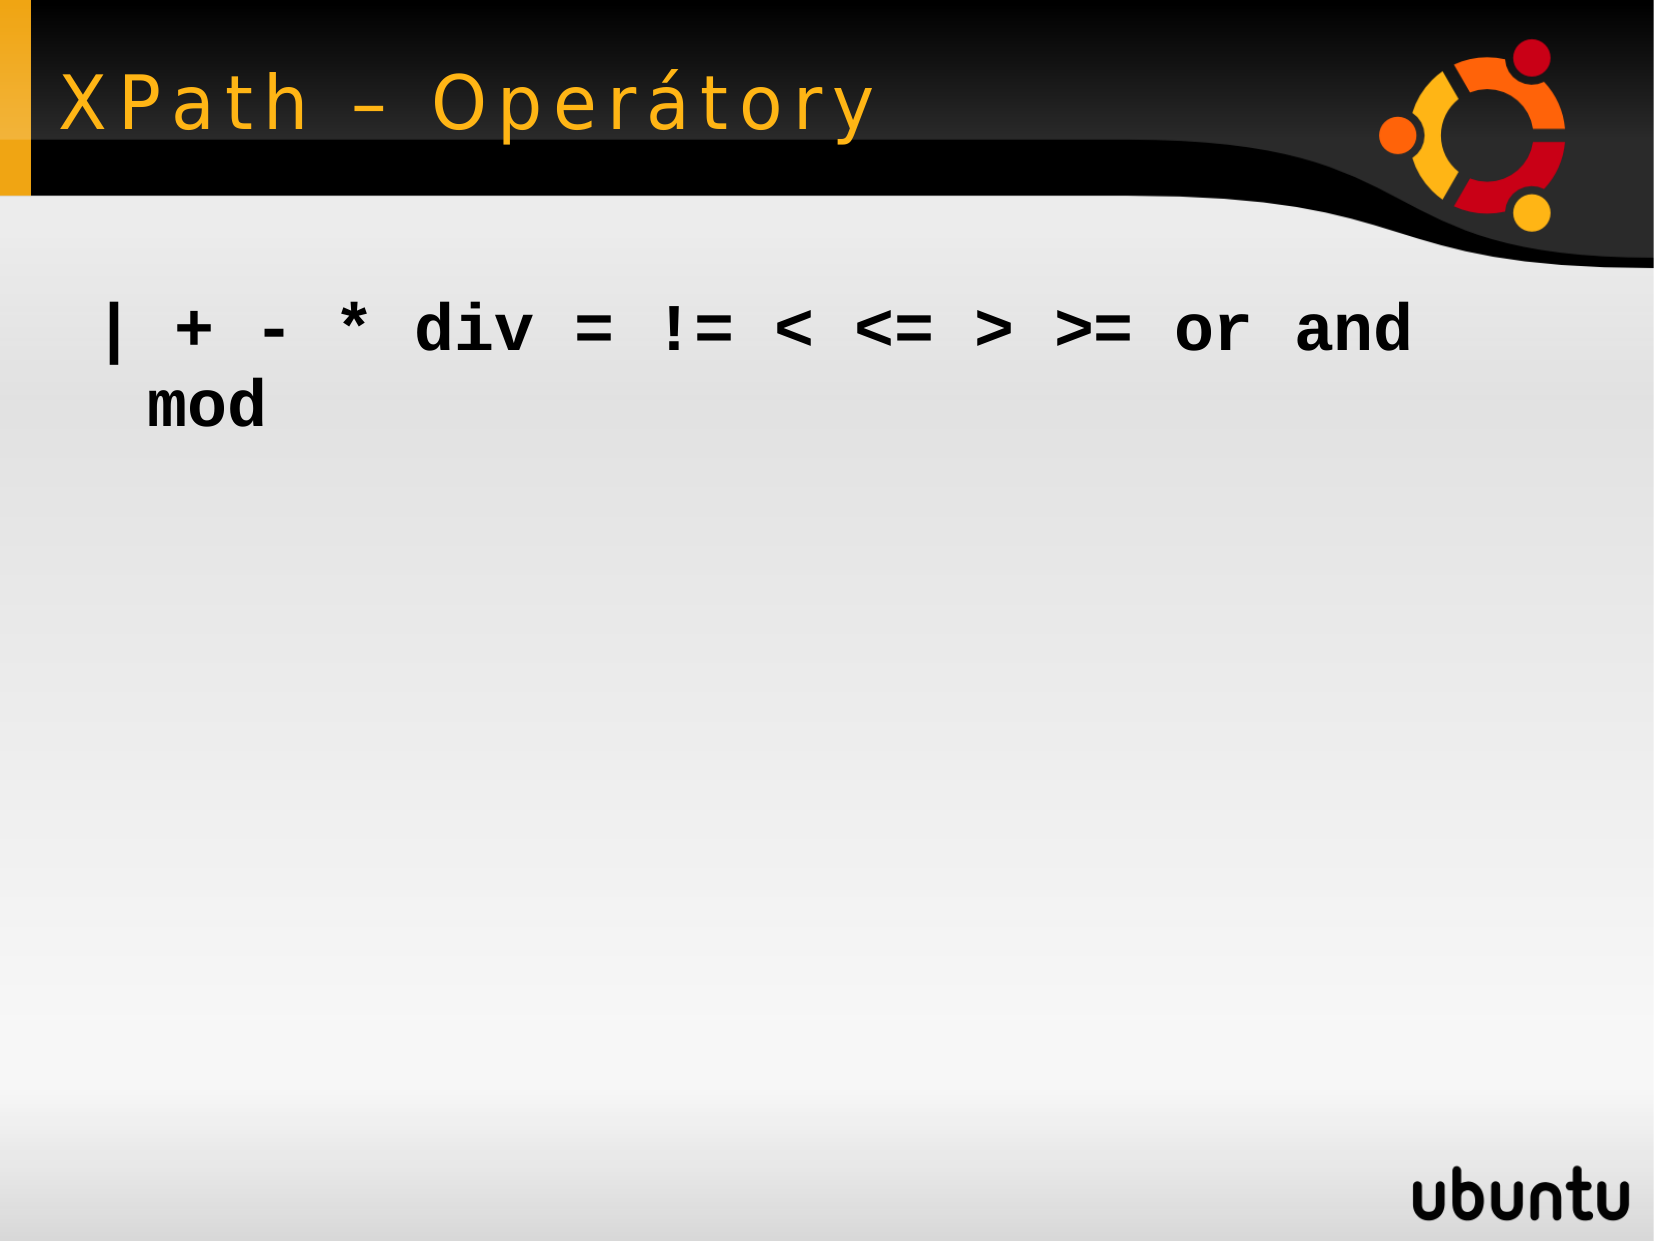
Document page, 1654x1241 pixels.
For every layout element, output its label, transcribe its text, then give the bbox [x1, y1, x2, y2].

title XPath – Operátory [59, 29, 1270, 178]
list | + - * div = != < <= > >= or and mod [76, 295, 1565, 1114]
picture [0, 0, 1654, 1241]
